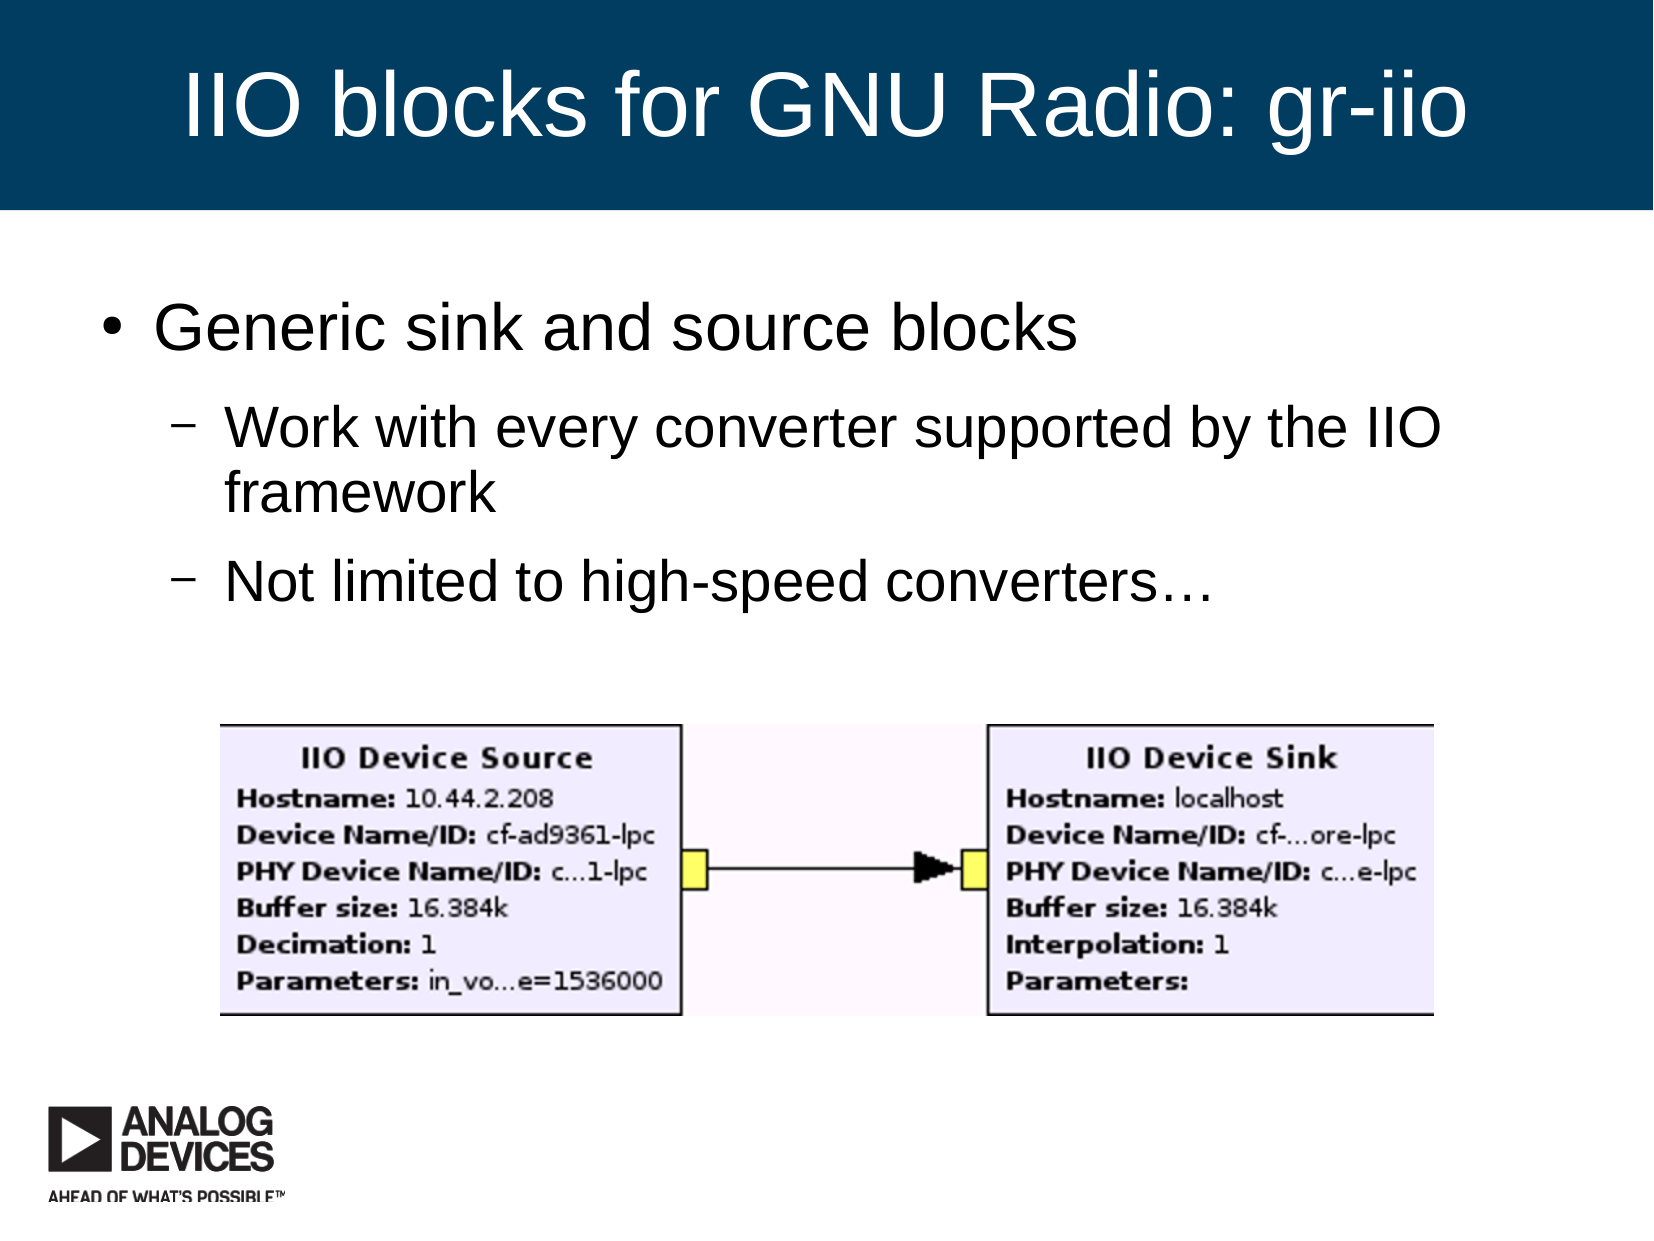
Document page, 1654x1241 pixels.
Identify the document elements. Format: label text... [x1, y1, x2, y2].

list Generic sink and source blocks Work with every converter supported by the IIO framework Not limited to high-speed converters… [82, 290, 1538, 1010]
picture [220, 724, 1434, 1016]
title IIO blocks for GNU Radio: gr-iio [0, 0, 1653, 211]
